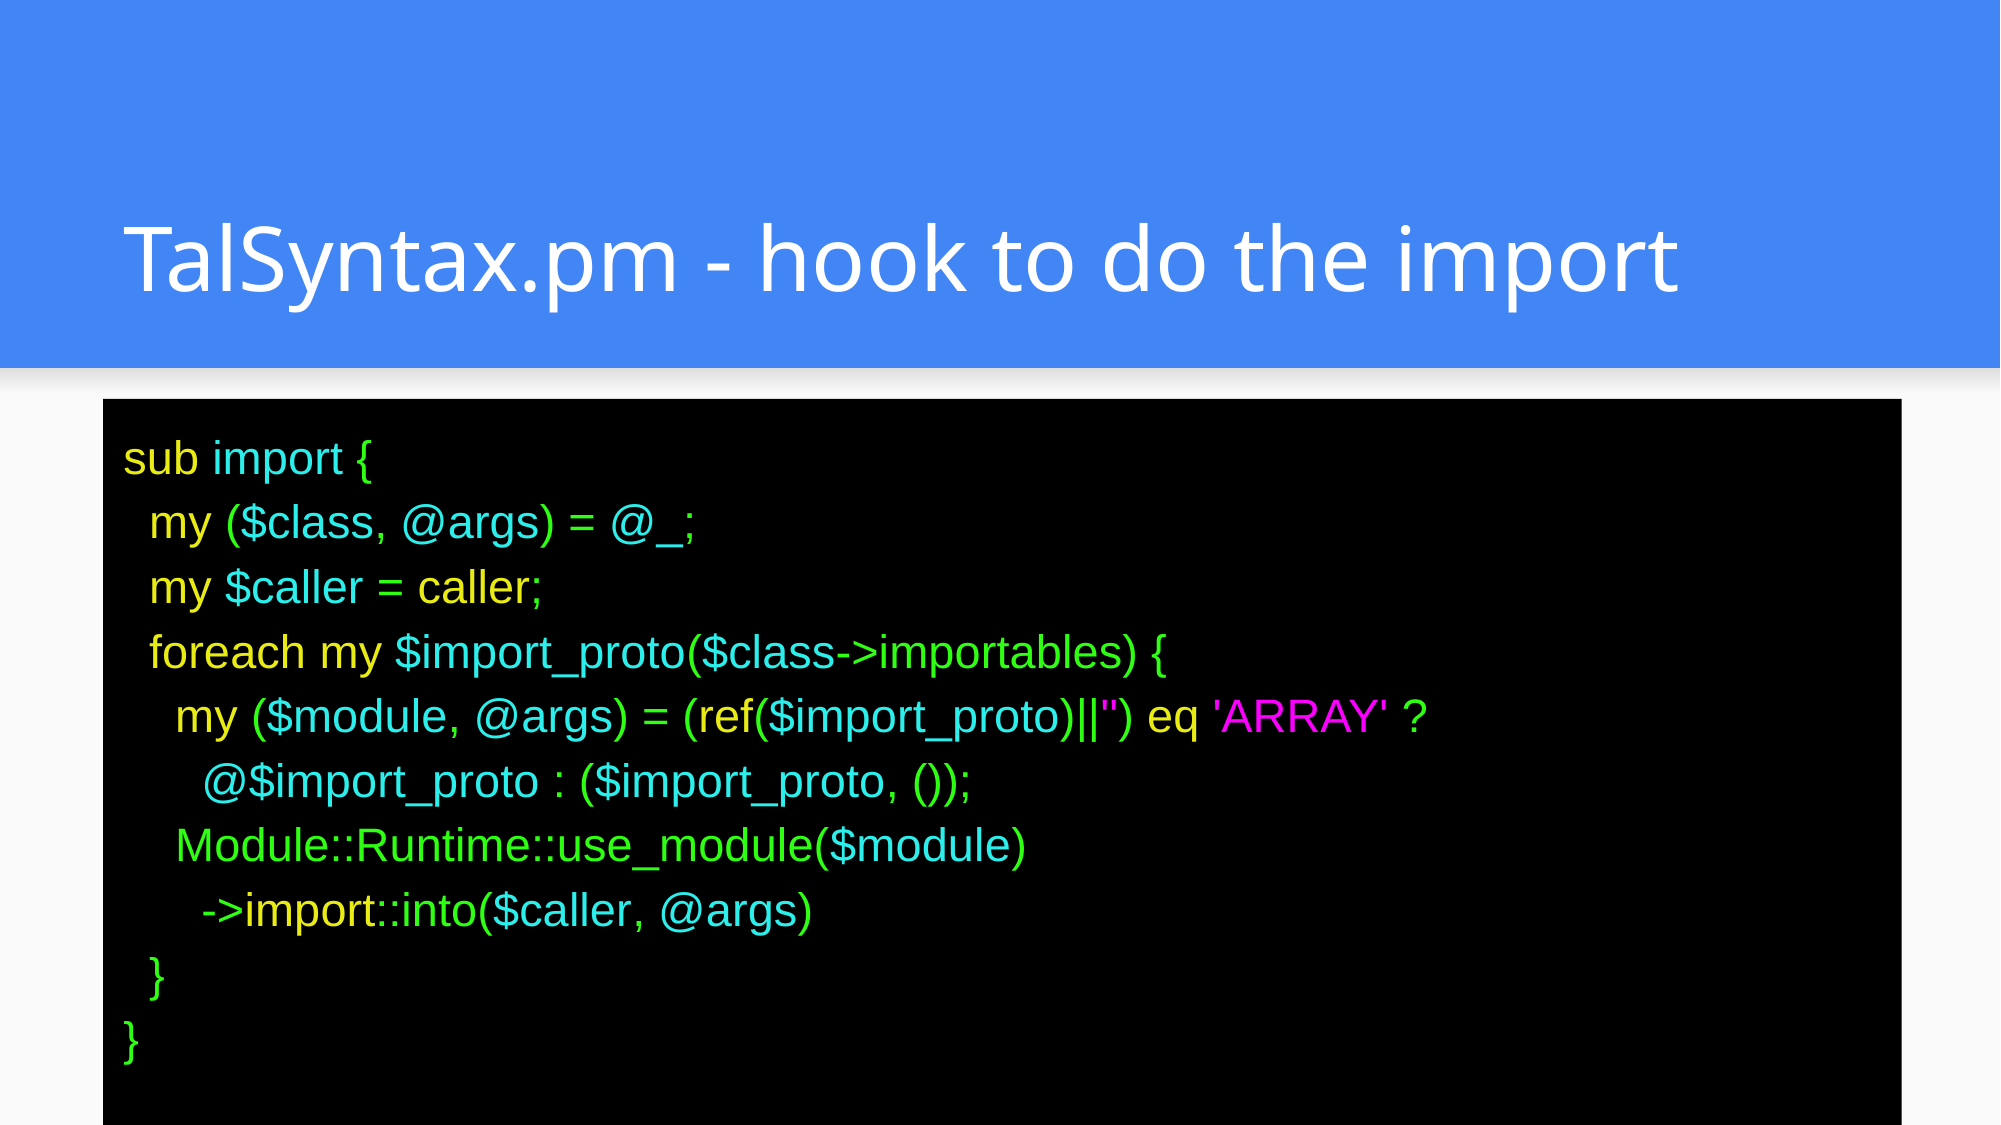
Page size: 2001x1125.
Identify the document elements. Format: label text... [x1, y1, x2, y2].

list sub import { my ($class, @args) = @_; my $caller = caller; foreach my $import_proto($class->importables) { my ($module, @args) = (ref($import_proto)||'') eq 'ARRAY' ? @$import_proto : ($import_proto, ()); Module::Runtime::use_module($module) ->import::into($caller, @args) } } [103, 398, 1902, 1125]
title TalSyntax.pm - hook to do the import [103, 161, 1902, 330]
